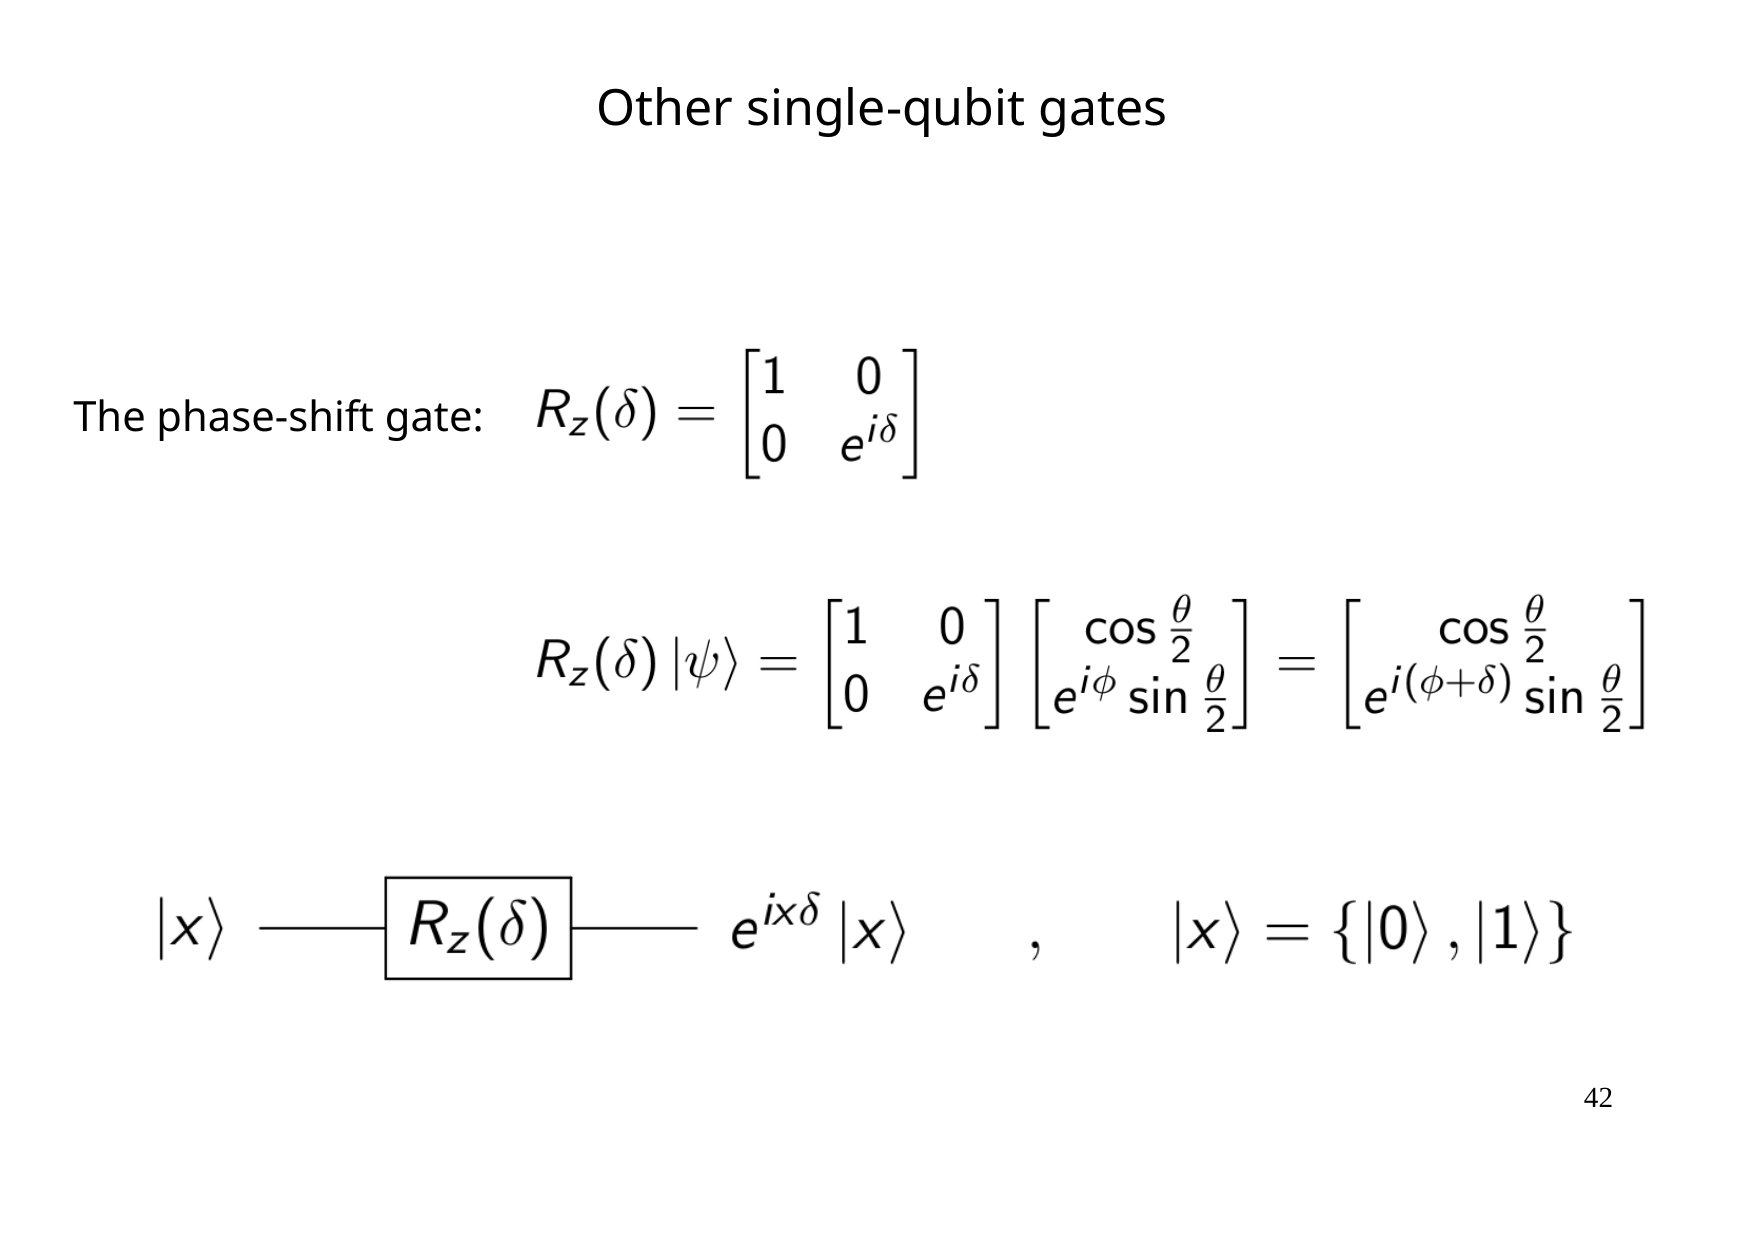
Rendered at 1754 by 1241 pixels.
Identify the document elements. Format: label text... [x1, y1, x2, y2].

text_box The phase-shift gate: [58, 379, 493, 449]
text_box Other single-qubit gates [581, 64, 1173, 145]
picture [121, 830, 1622, 1022]
picture [493, 313, 1694, 770]
